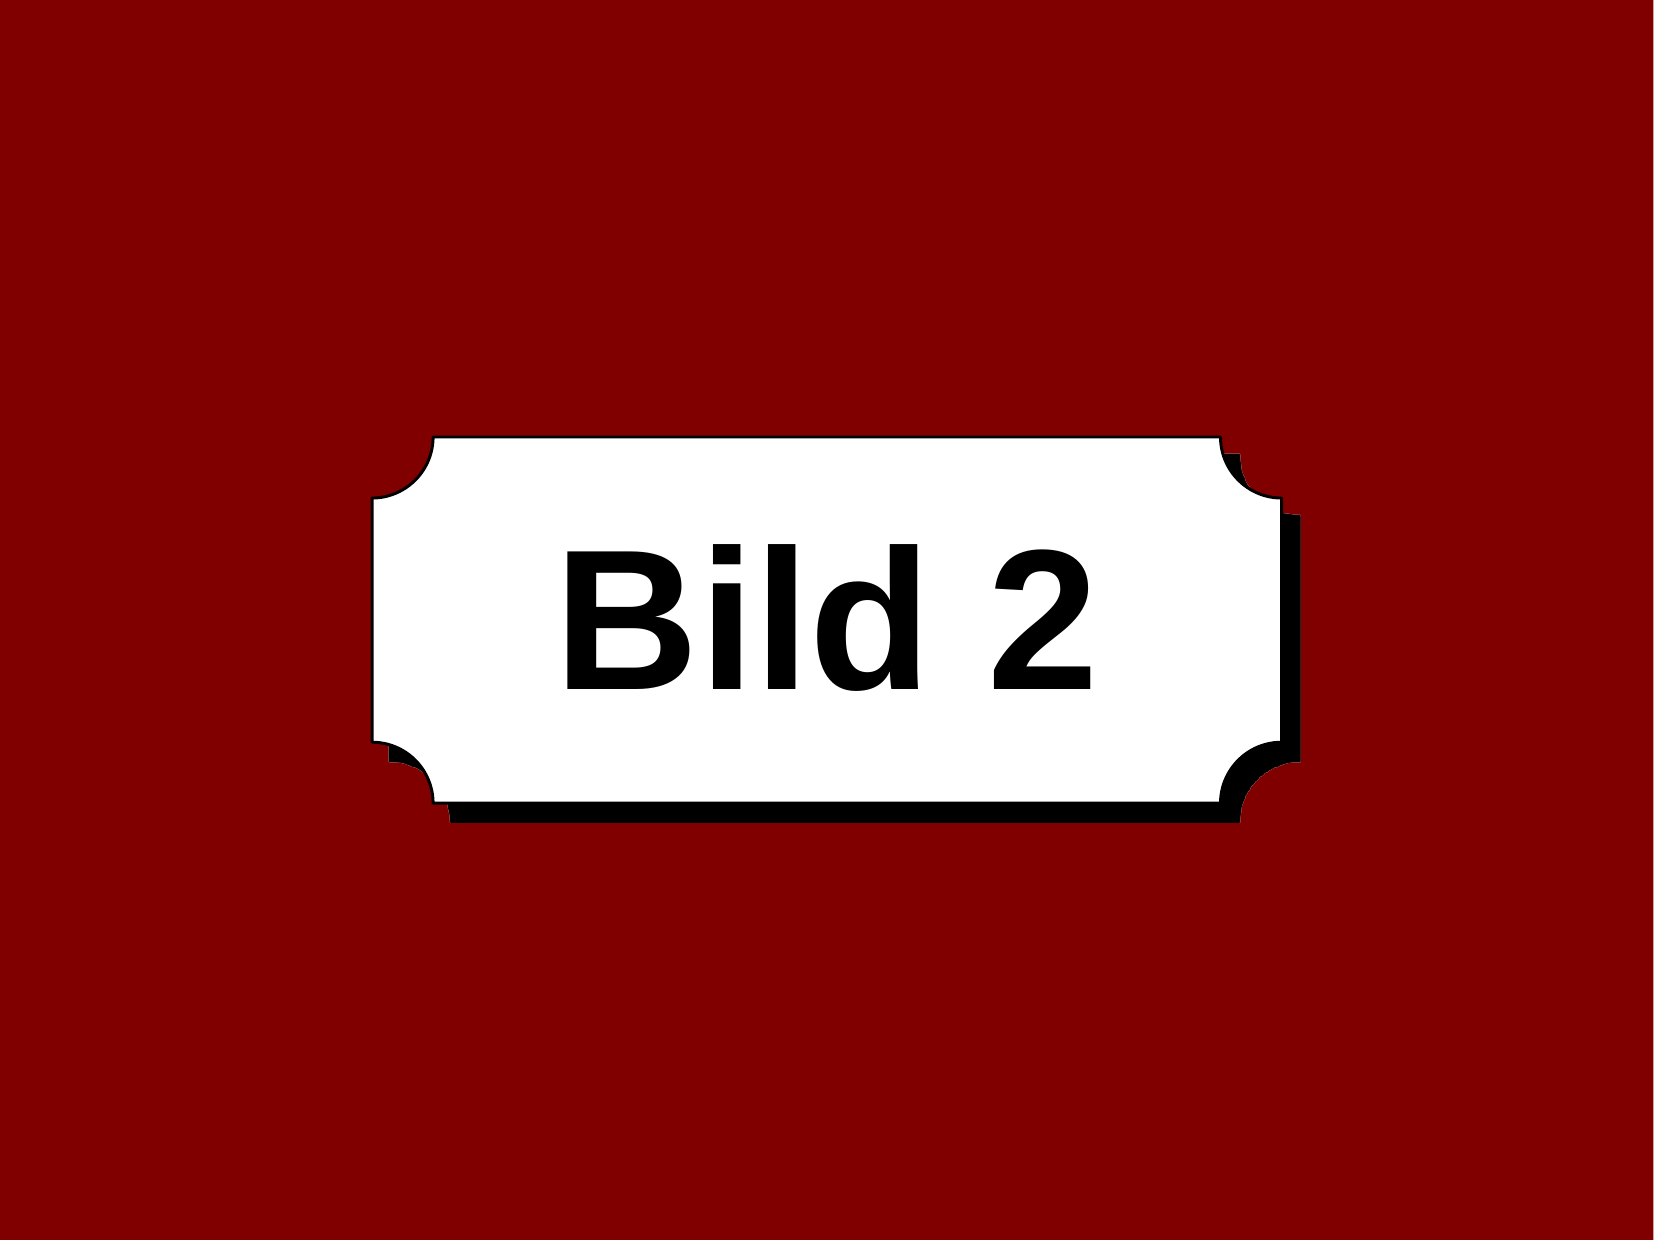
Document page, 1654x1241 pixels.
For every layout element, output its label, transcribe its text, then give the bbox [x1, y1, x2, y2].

text_box Bild 2 [372, 437, 1282, 804]
